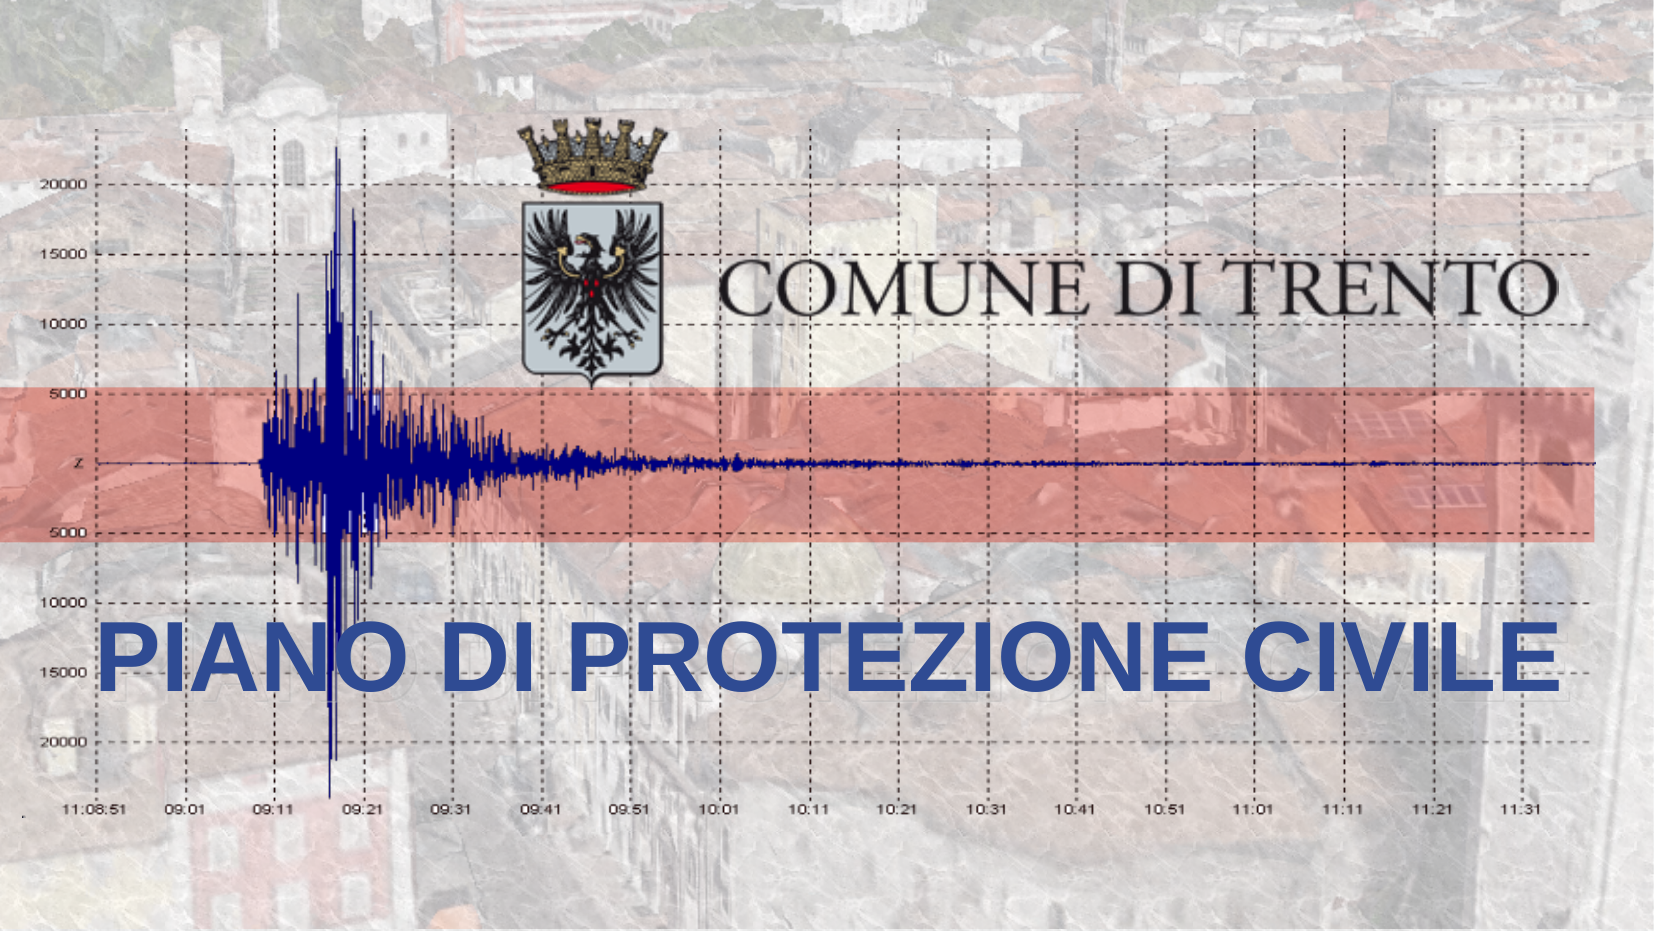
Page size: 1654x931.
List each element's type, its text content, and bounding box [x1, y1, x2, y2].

text_box PIANO DI PROTEZIONE CIVILE [80, 593, 1615, 731]
picture [0, 0, 1654, 931]
